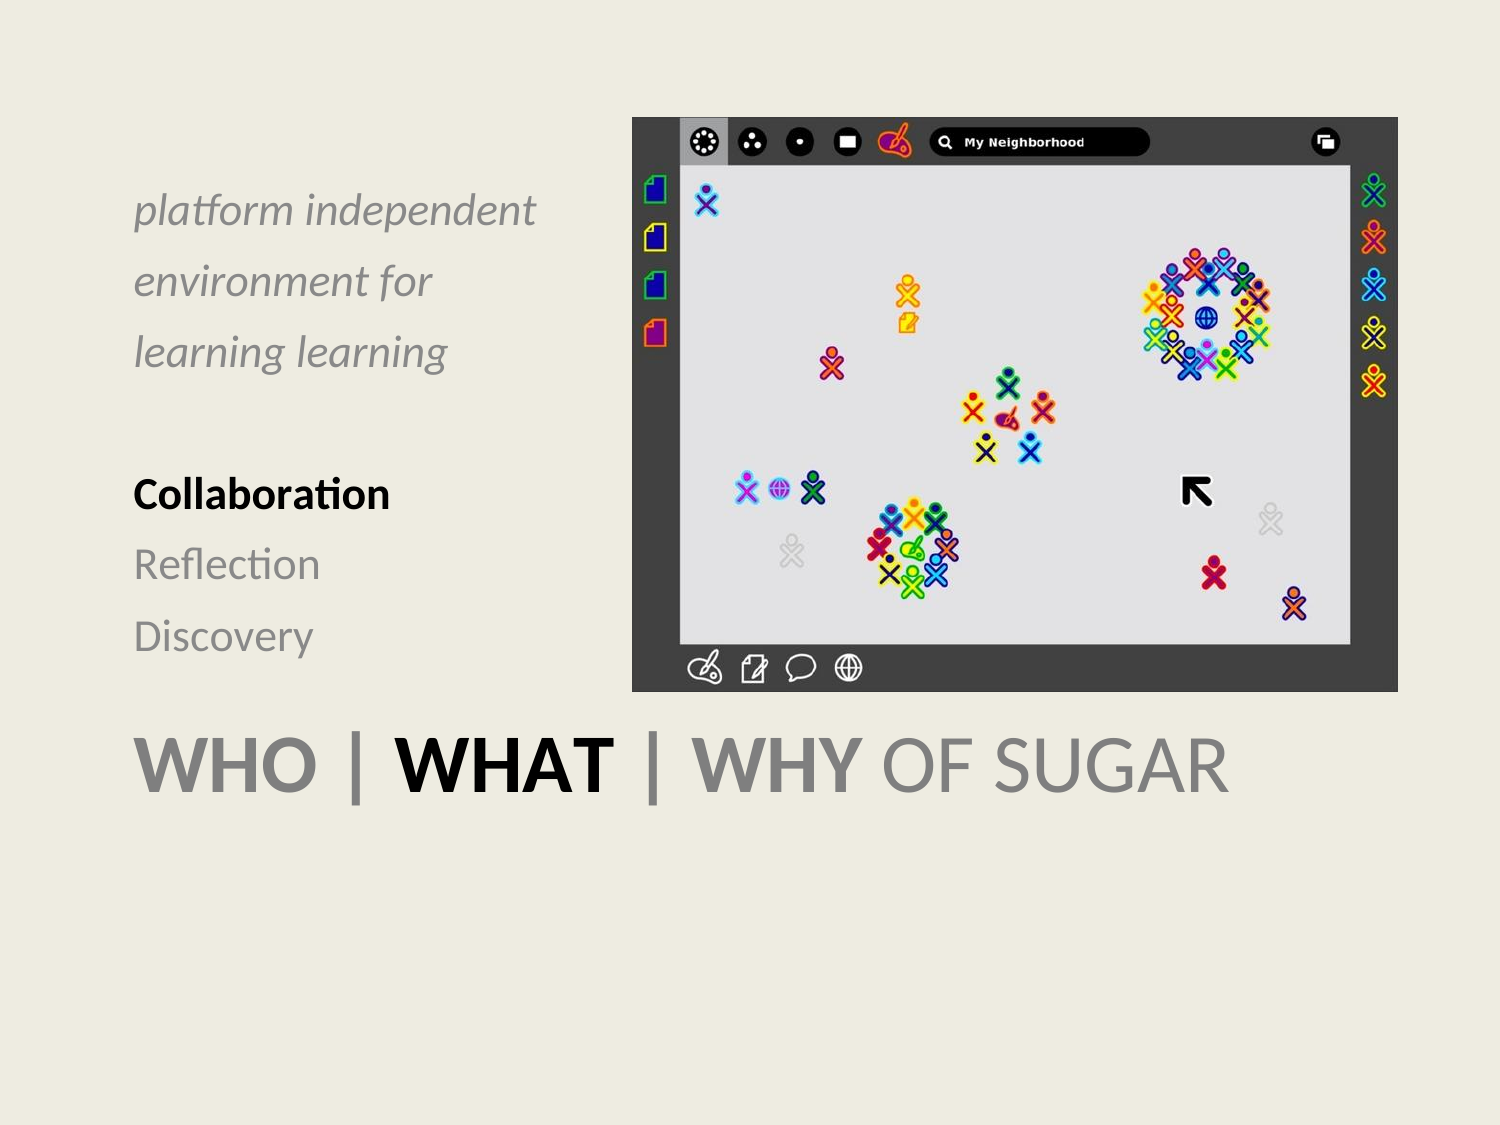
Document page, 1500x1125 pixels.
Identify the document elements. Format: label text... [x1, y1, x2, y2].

list platform independent environment for learning learning Collaboration Reflection Discovery [118, 117, 1394, 723]
picture [632, 117, 1398, 692]
title WHO | WHAT | WHY OF SUGAR [118, 723, 1394, 947]
